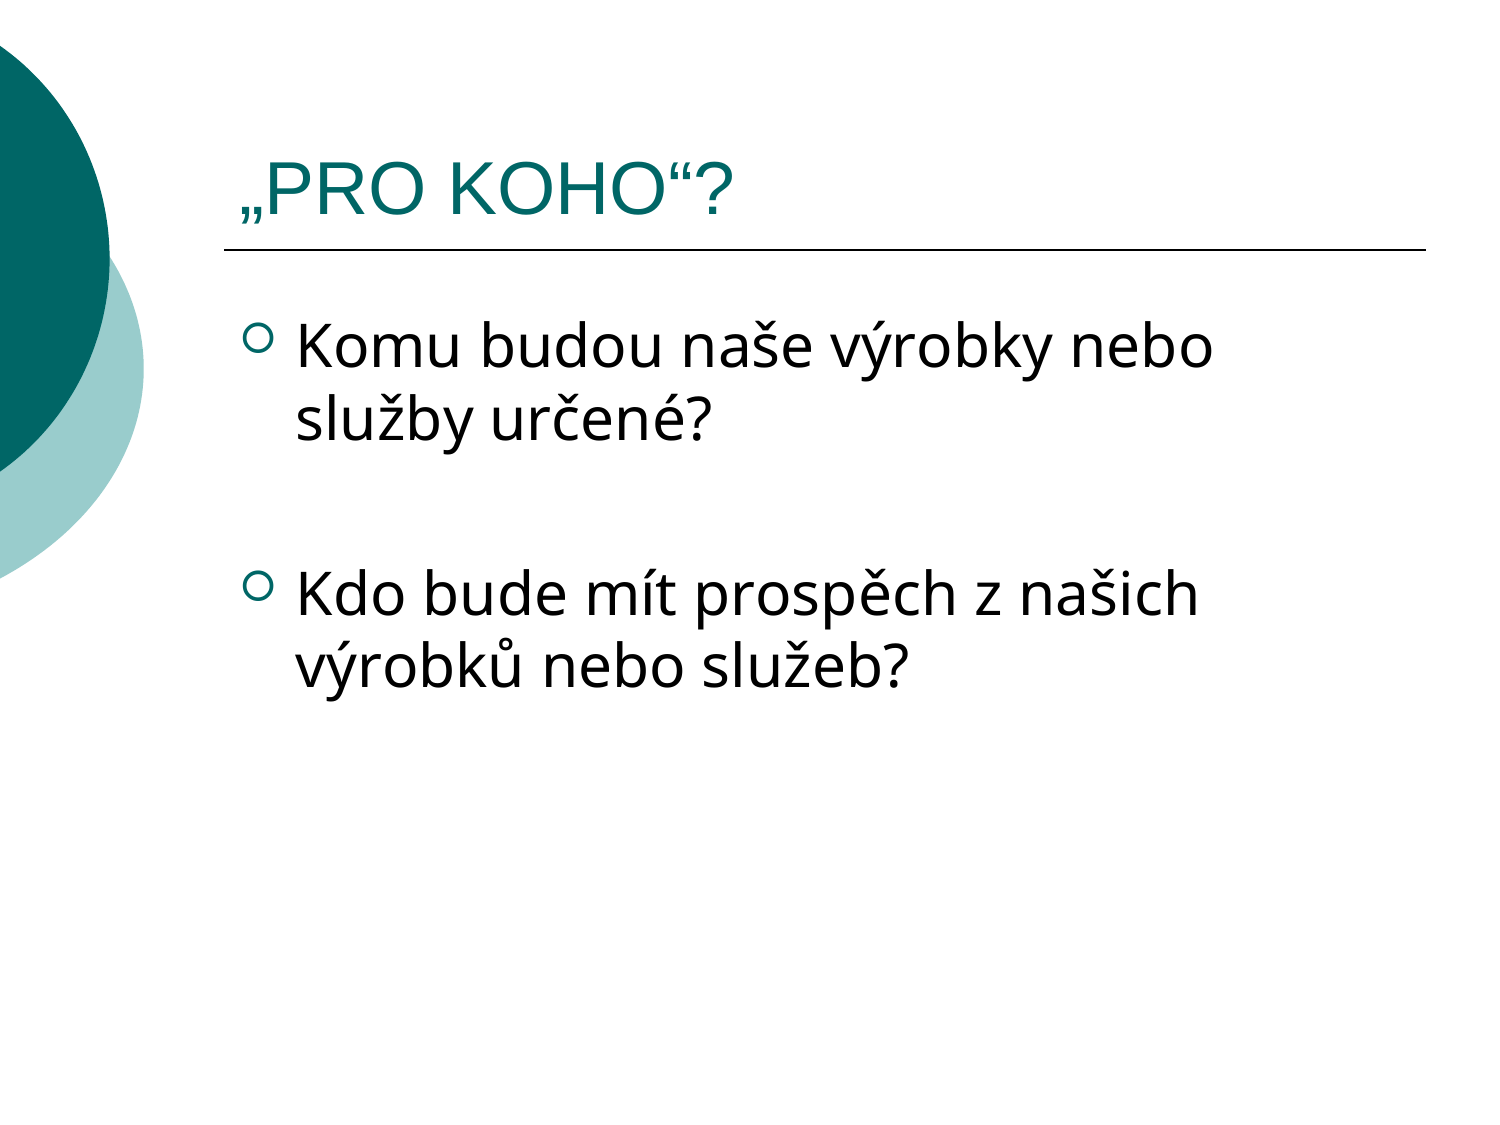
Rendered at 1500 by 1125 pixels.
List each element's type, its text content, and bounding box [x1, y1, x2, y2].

list Komu budou naše výrobky nebo služby určené? Kdo bude mít prospěch z našich výrobků nebo služeb? [224, 299, 1425, 975]
title „PRO KOHO“? [224, 49, 1425, 237]
